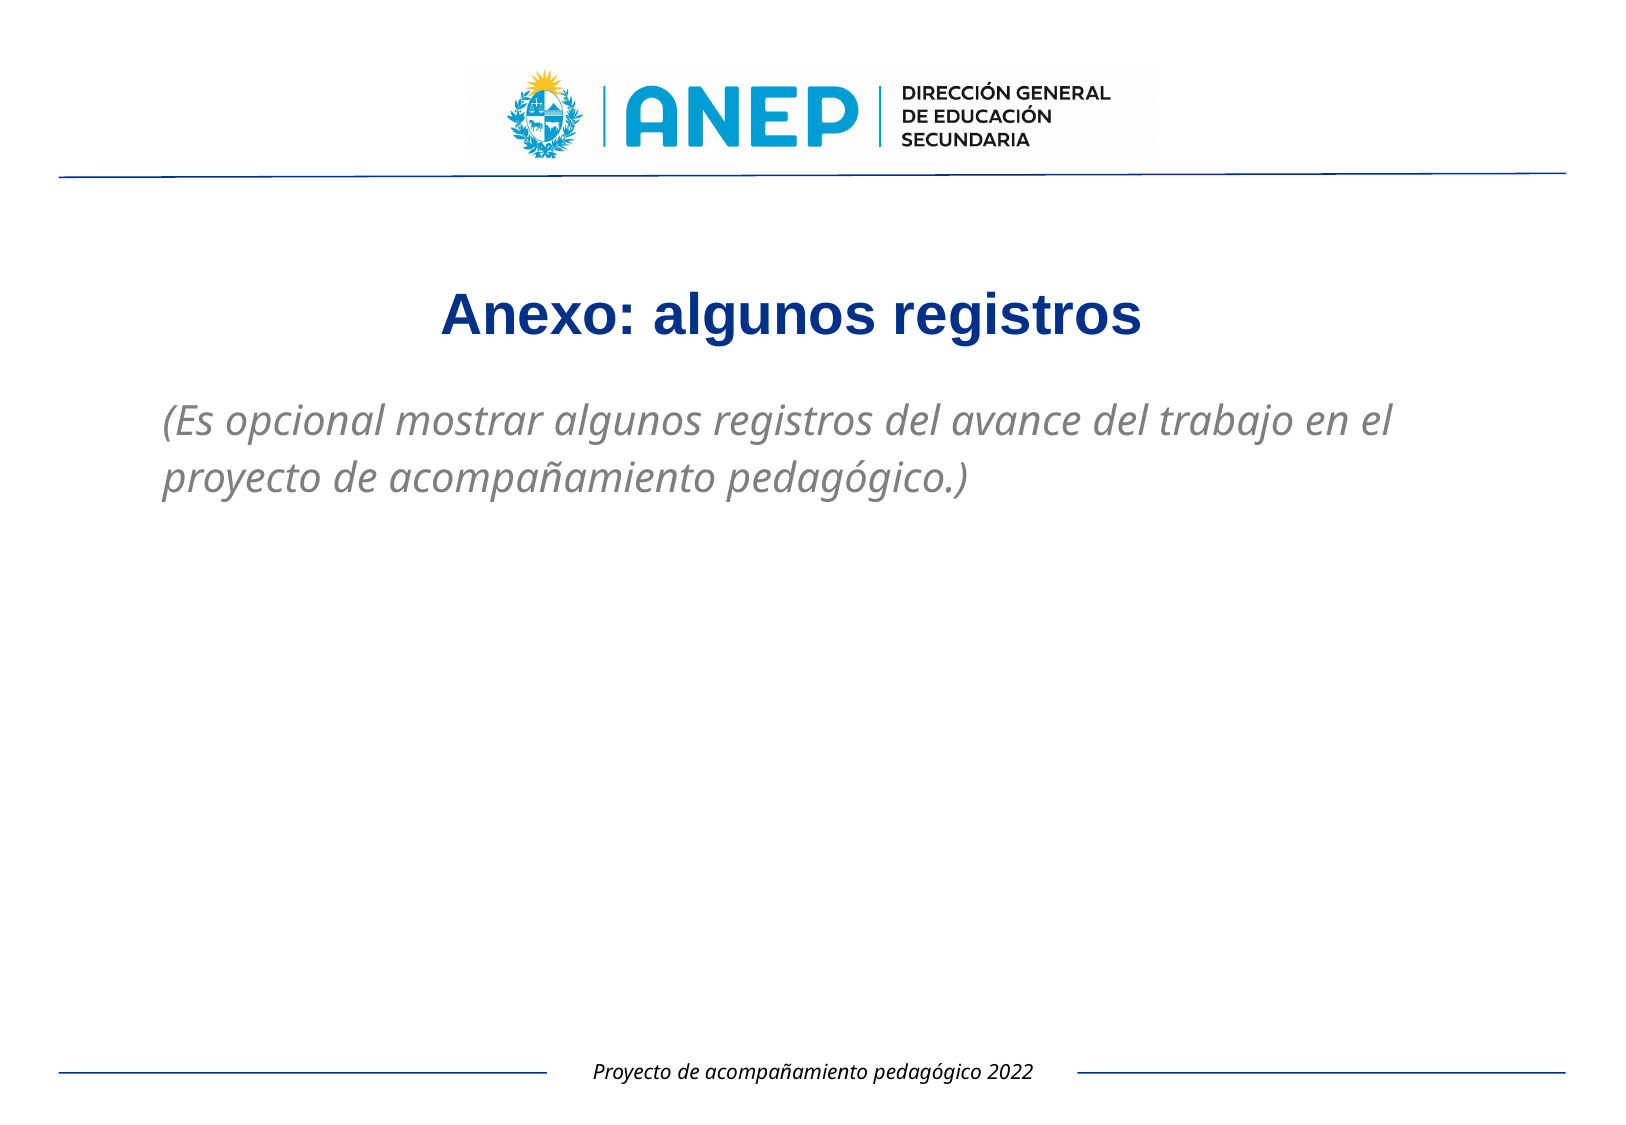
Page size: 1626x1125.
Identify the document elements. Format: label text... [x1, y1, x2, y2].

subtitle (Es opcional mostrar algunos registros del avance del trabajo en el proyecto de acompañamiento pedagógico.) [147, 378, 1488, 638]
title Proyecto de acompañamiento pedagógico 2022 [224, 1041, 1403, 1092]
title Anexo: algunos registros [425, 258, 1335, 355]
picture [468, 69, 1156, 166]
